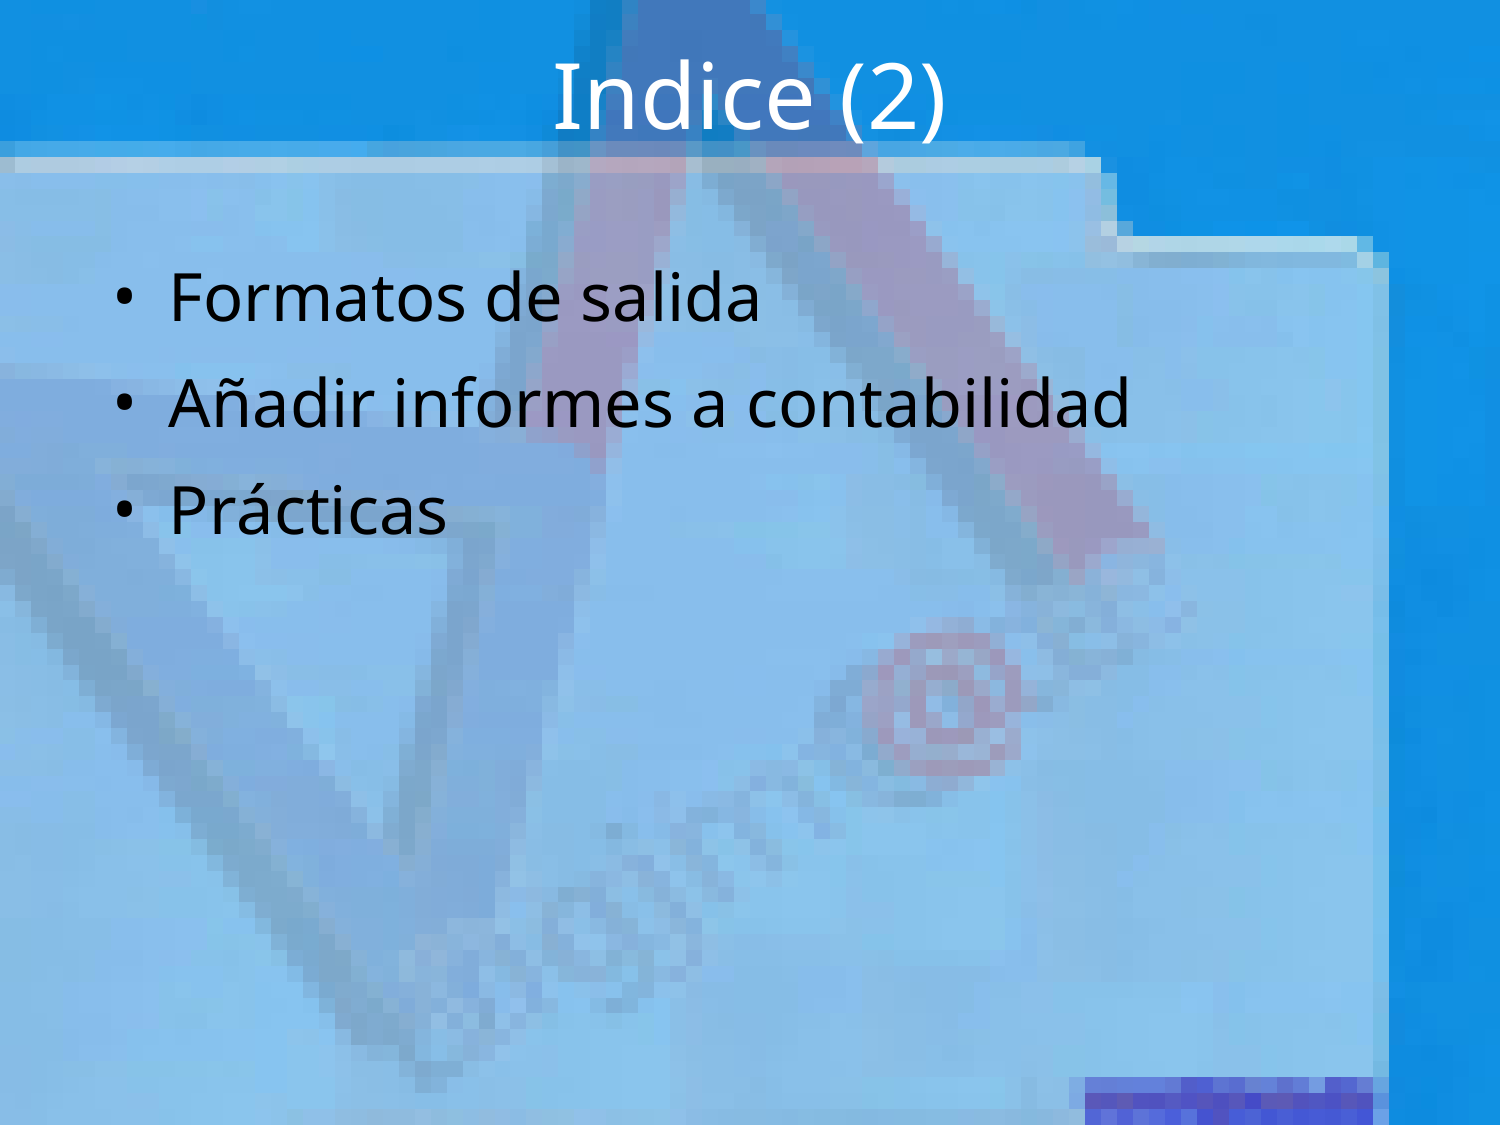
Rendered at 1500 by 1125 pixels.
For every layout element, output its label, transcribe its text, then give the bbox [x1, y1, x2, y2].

picture [0, 0, 1500, 1125]
title Indice (2) [112, 0, 1388, 214]
list Formatos de salida Añadir informes a contabilidad Prácticas [112, 249, 1388, 1001]
